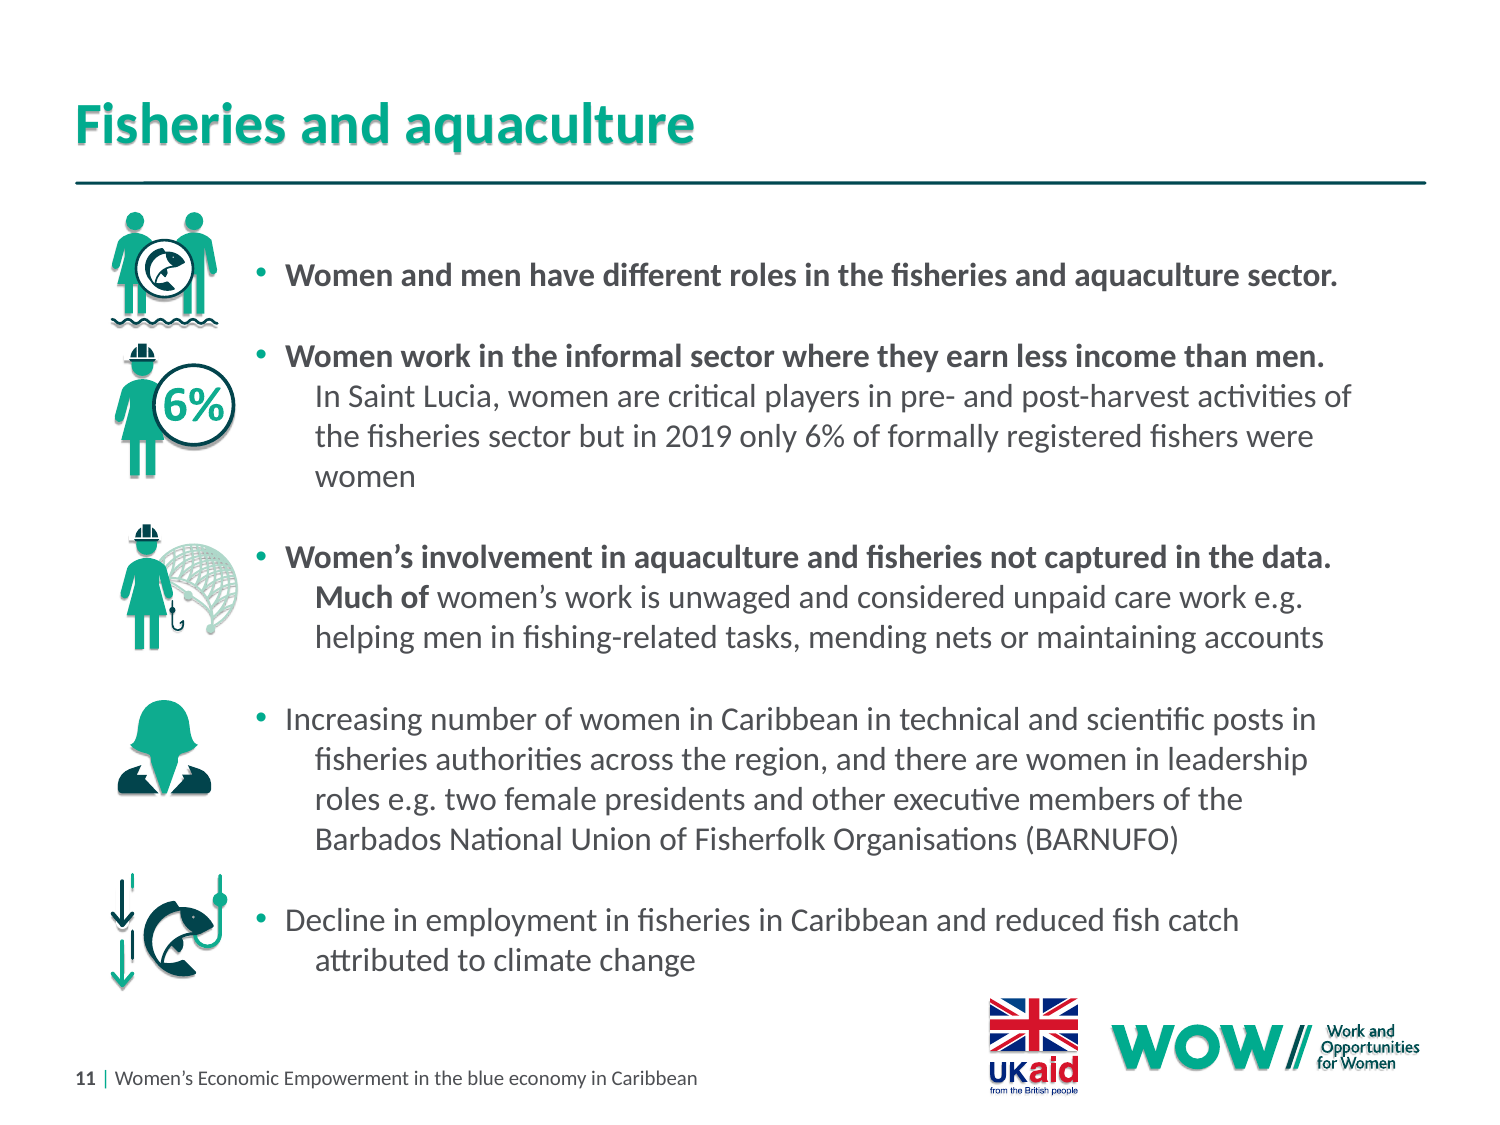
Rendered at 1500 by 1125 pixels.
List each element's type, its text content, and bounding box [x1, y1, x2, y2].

picture [99, 863, 236, 1000]
text_box 11 | Women’s Economic Empowerment in the blue economy in Caribbean [75, 1032, 852, 1093]
text_box Women and men have different roles in the fisheries and aquaculture sector. Women work in the informal sector where they earn less income than men. In Saint Lucia, women are critical players in pre- and post-harvest activities of the fisheries sector but in 2019 only 6% of formally registered fishers were women Women’s involvement in aquaculture and fisheries not captured in the data. Much of women’s work is unwaged and considered unpaid care work e.g. helping men in fishing-related tasks, mending nets or maintaining accounts Increasing number of women in Caribbean in technical and scientific posts in fisheries authorities across the region, and there are women in leadership roles e.g. two female presidents and other executive members of the Barbados National Union of Fisherfolk Organisations (BARNUFO) Decline in employment in fisheries in Caribbean and reduced fish catch attributed to climate change [255, 252, 1371, 1075]
picture [110, 692, 219, 802]
picture [107, 339, 248, 480]
picture [113, 520, 246, 653]
title Fisheries and aquaculture [75, 41, 1424, 156]
picture [100, 203, 229, 332]
